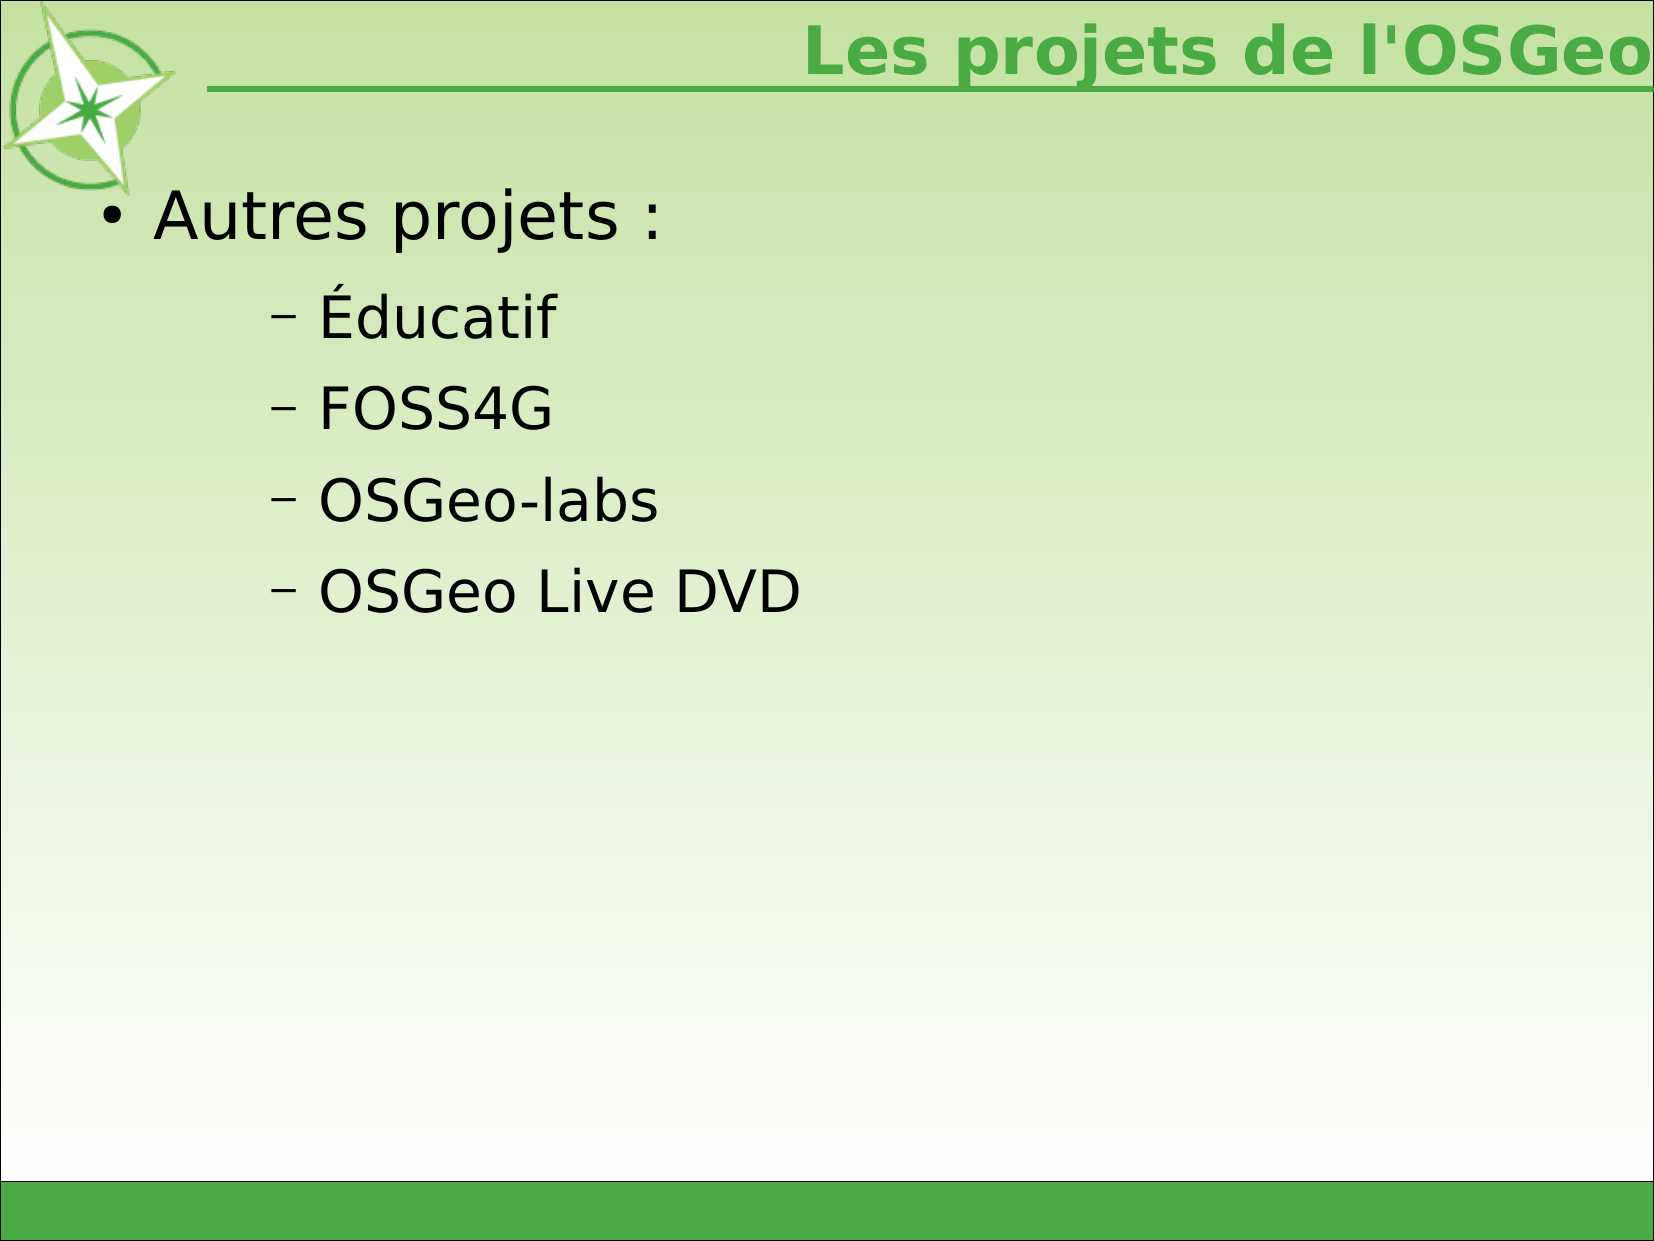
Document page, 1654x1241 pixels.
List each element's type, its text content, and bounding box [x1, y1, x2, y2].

list Autres projets : Éducatif FOSS4G OSGeo-labs OSGeo Live DVD [82, 177, 1571, 1109]
title Les projets de l'OSGeo [165, 2, 1654, 101]
picture [2, 0, 178, 197]
